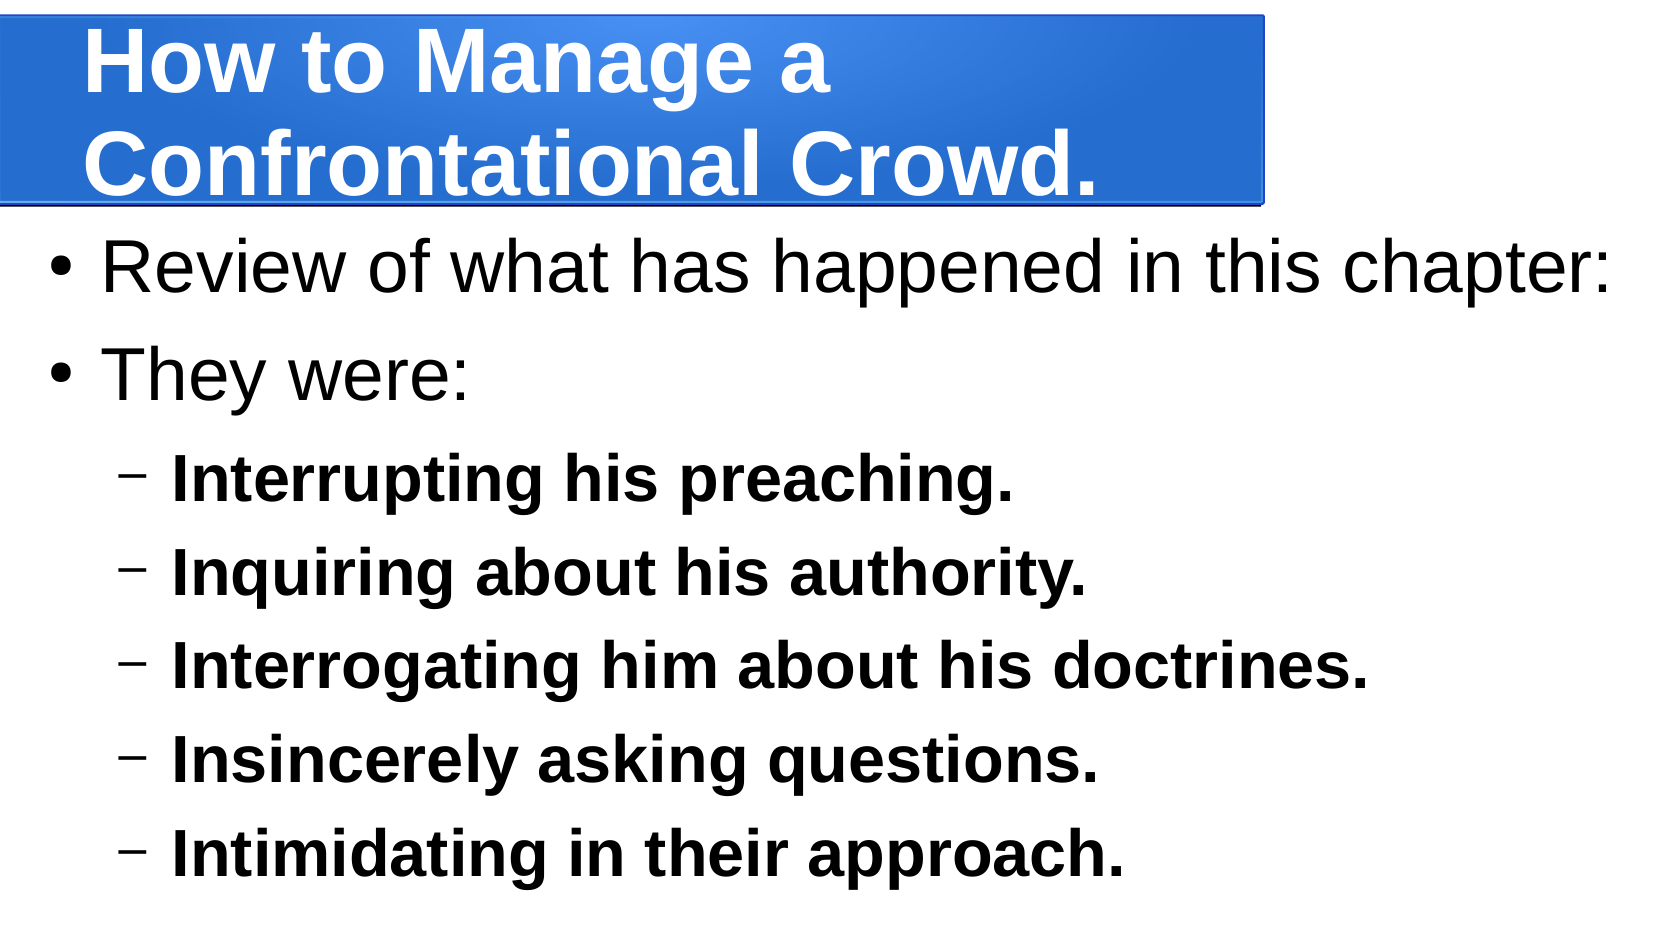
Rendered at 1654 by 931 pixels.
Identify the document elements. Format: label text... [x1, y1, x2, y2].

list Review of what has happened in this chapter: They were: Interrupting his preaching. Inquiring about his authority. Interrogating him about his doctrines. Insincerely asking questions. Intimidating in their approach. [30, 225, 1636, 901]
title How to Manage a Confrontational Crowd. [82, 9, 1235, 215]
